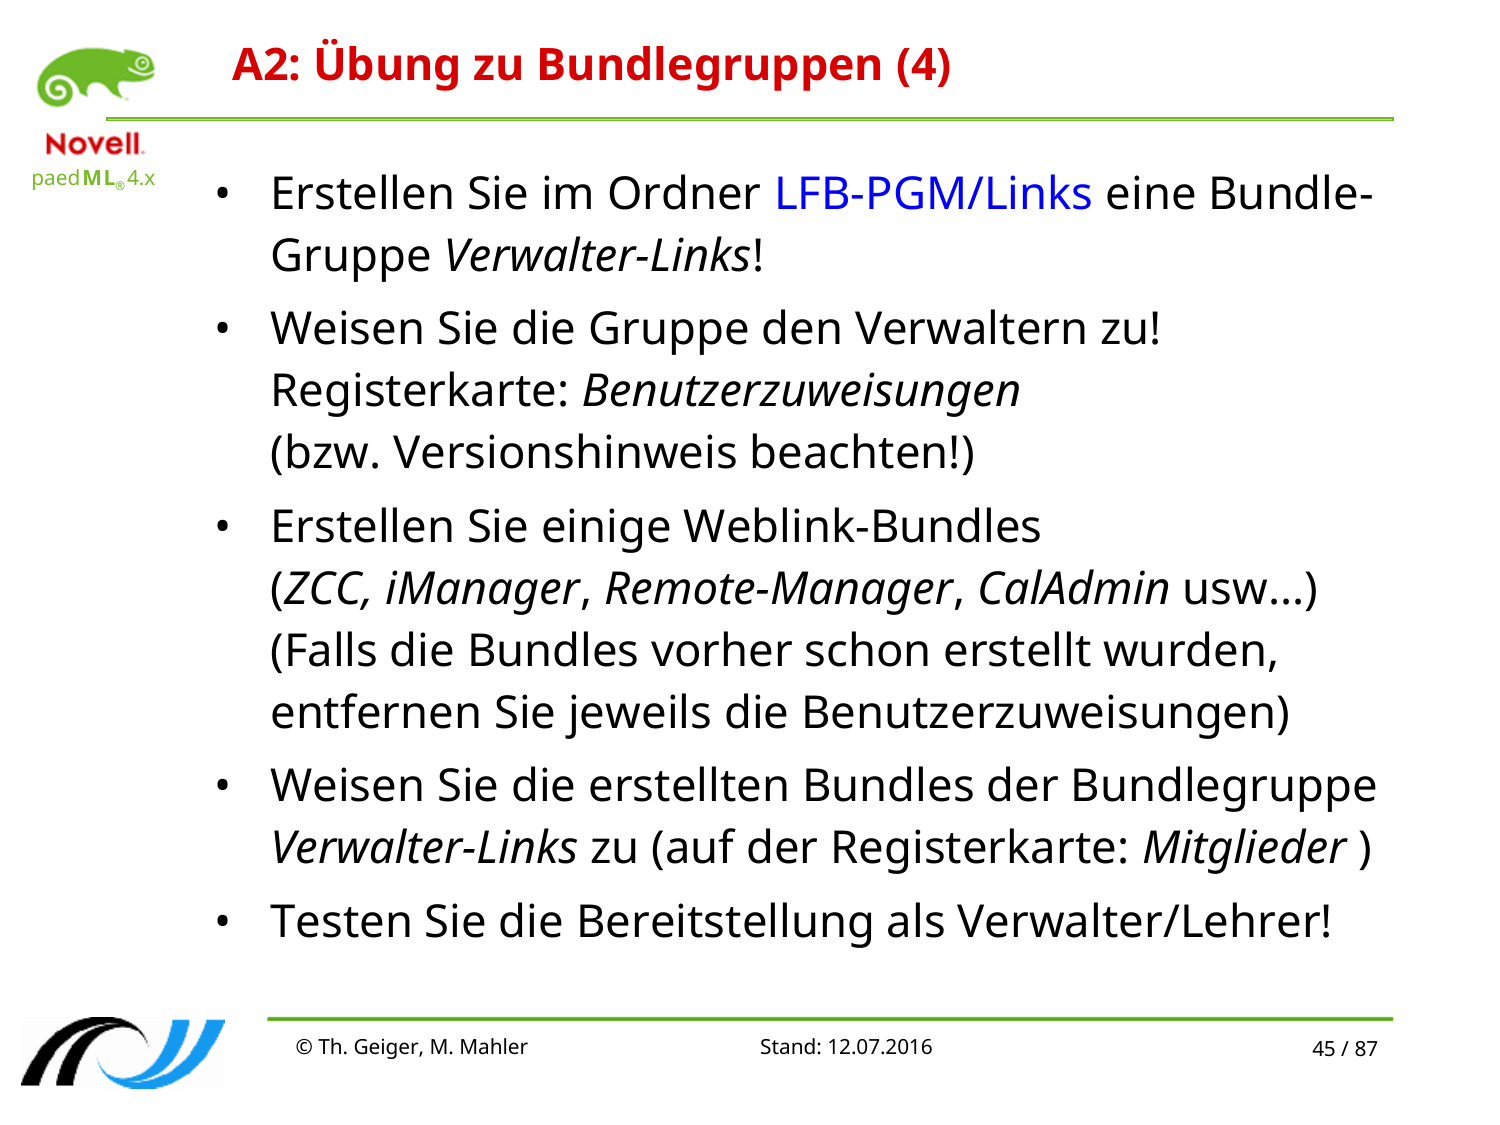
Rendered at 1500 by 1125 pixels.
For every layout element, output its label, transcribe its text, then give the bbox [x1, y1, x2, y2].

list Erstellen Sie im Ordner LFB-PGM/Links eine Bundle-Gruppe Verwalter-Links! Weisen Sie die Gruppe den Verwaltern zu! Registerkarte: Benutzerzuweisungen (bzw. Versionshinweis beachten!) Erstellen Sie einige Weblink-Bundles (ZCC, iManager, Remote-Manager, CalAdmin usw...) (Falls die Bundles vorher schon erstellt wurden, entfernen Sie jeweils die Benutzerzuweisungen) Weisen Sie die erstellten Bundles der Bundlegruppe Verwalter-Links zu (auf der Registerkarte: Mitglieder ) Testen Sie die Bereitstellung als Verwalter/Lehrer! [214, 160, 1393, 864]
title A2: Übung zu Bundlegruppen (4) [232, 0, 1388, 126]
picture [24, 32, 167, 175]
picture [21, 1017, 225, 1089]
